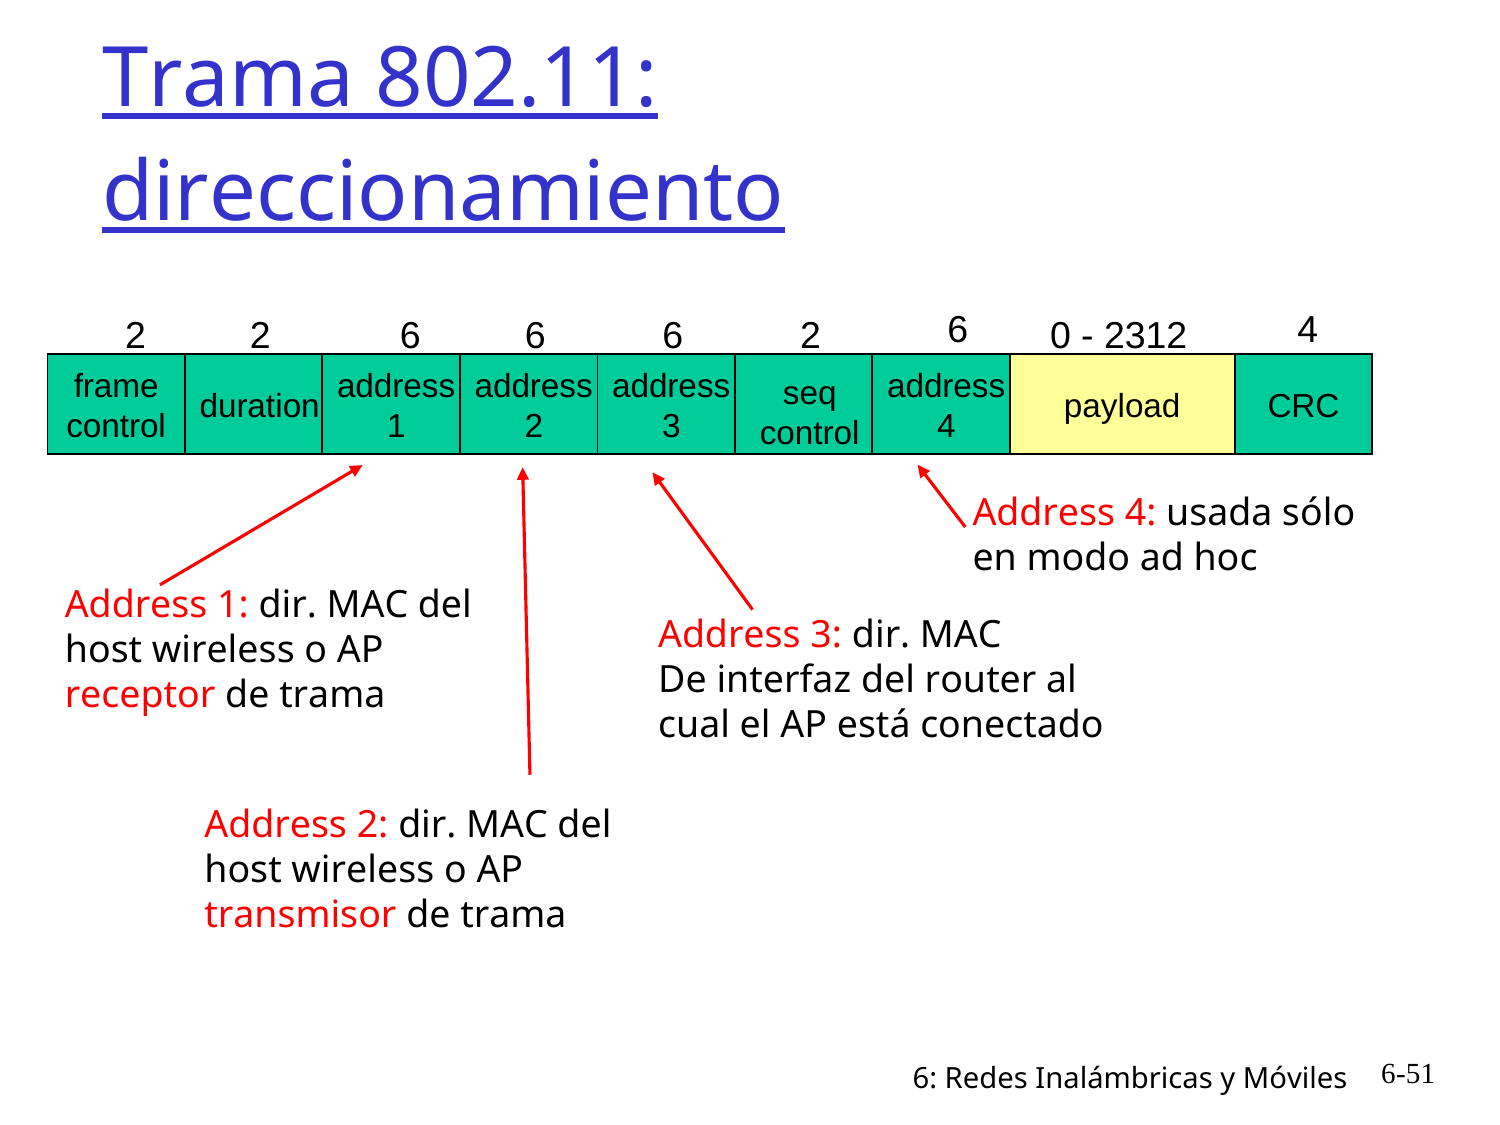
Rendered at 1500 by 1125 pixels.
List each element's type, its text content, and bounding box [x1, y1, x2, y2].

text_box 2 [235, 303, 286, 365]
text_box Address 2: dir. MAC del host wireless o AP transmisor de trama [189, 791, 627, 943]
text_box Address 4: usada sólo en modo ad hoc [957, 480, 1386, 586]
text_box 2 [785, 303, 836, 363]
text_box duration [184, 353, 322, 454]
text_box address 3 [597, 353, 734, 454]
text_box address 2 [459, 353, 597, 454]
text_box 6 [385, 303, 436, 365]
text_box frame control [47, 353, 184, 454]
text_box 0 - 2312 [1035, 303, 1203, 365]
text_box address 4 [873, 353, 1009, 454]
text_box address 1 [322, 353, 459, 454]
text_box 2 [110, 303, 161, 365]
text_box Address 3: dir. MAC De interfaz del router al cual el AP está conectado [643, 602, 1144, 753]
text_box 6 [510, 303, 561, 365]
title Trama 802.11: direccionamiento [87, 26, 1363, 236]
text_box CRC [1234, 353, 1373, 454]
text_box 6 [647, 303, 699, 365]
text_box Address 1: dir. MAC del host wireless o AP receptor de trama [50, 571, 497, 723]
text_box 4 [1282, 297, 1333, 358]
text_box seq control [744, 363, 875, 460]
text_box payload [1009, 353, 1234, 454]
text_box 6 [932, 297, 983, 358]
